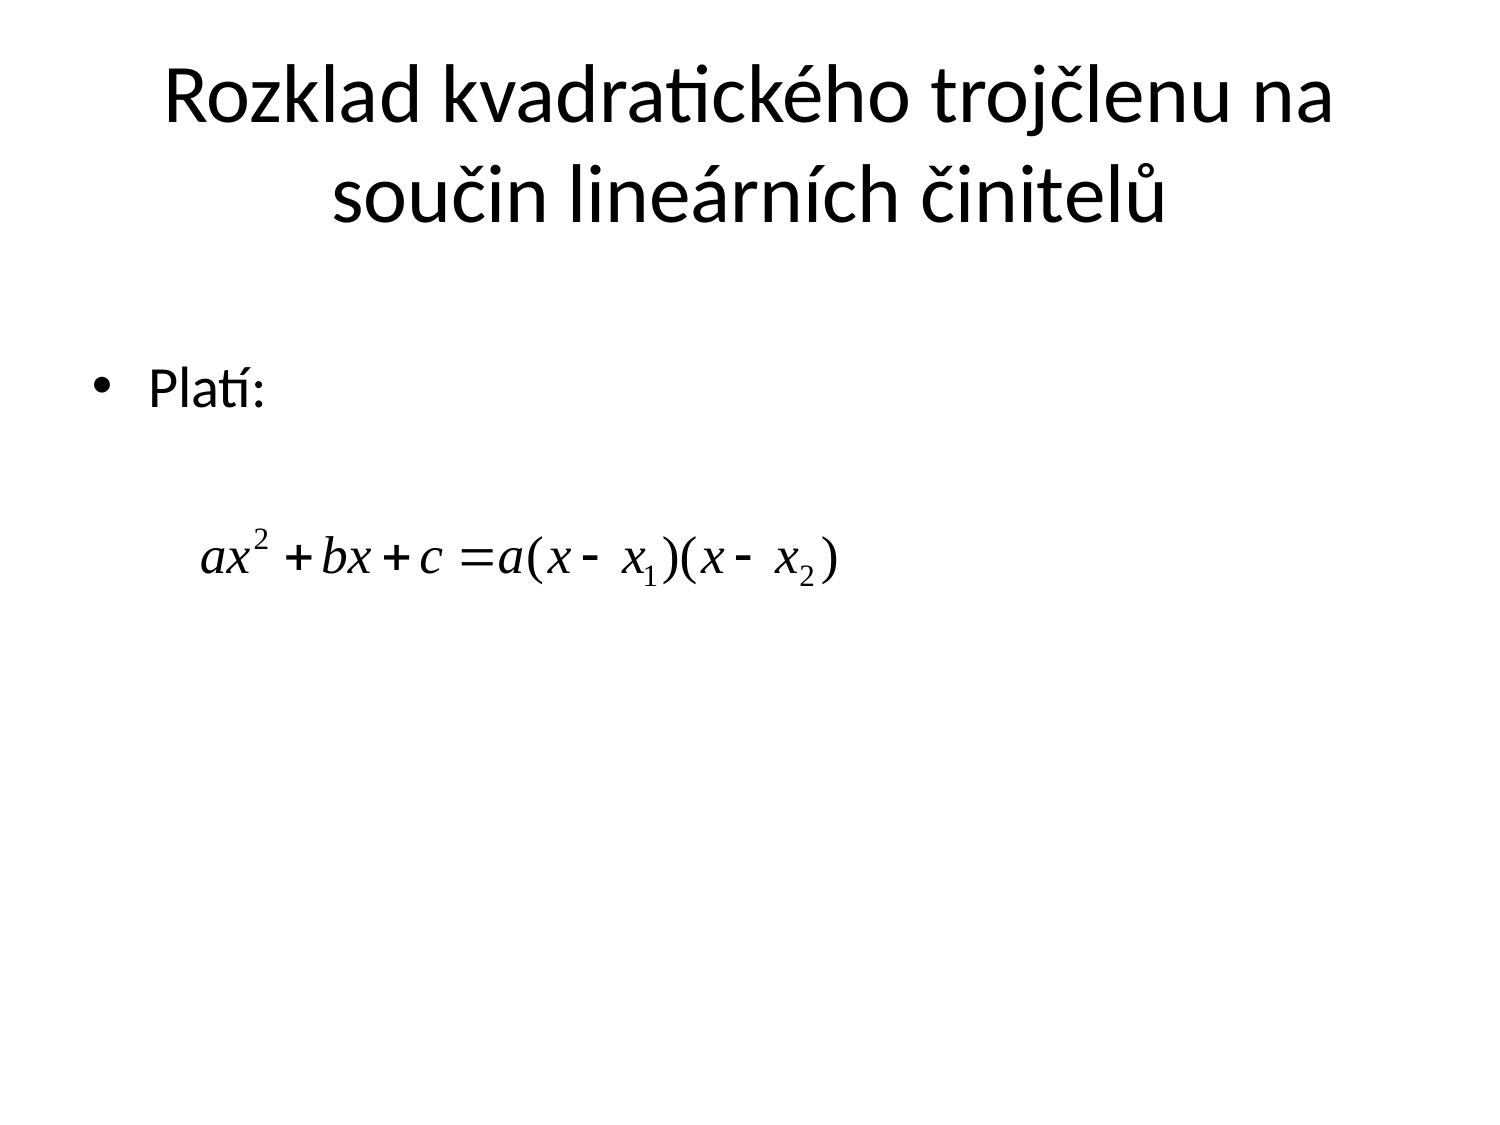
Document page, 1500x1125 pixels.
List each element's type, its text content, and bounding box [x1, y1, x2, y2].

chart [191, 515, 846, 596]
list Platí: [76, 267, 1427, 1010]
title Rozklad kvadratického trojčlenu na součin lineárních činitelů [75, 31, 1426, 247]
